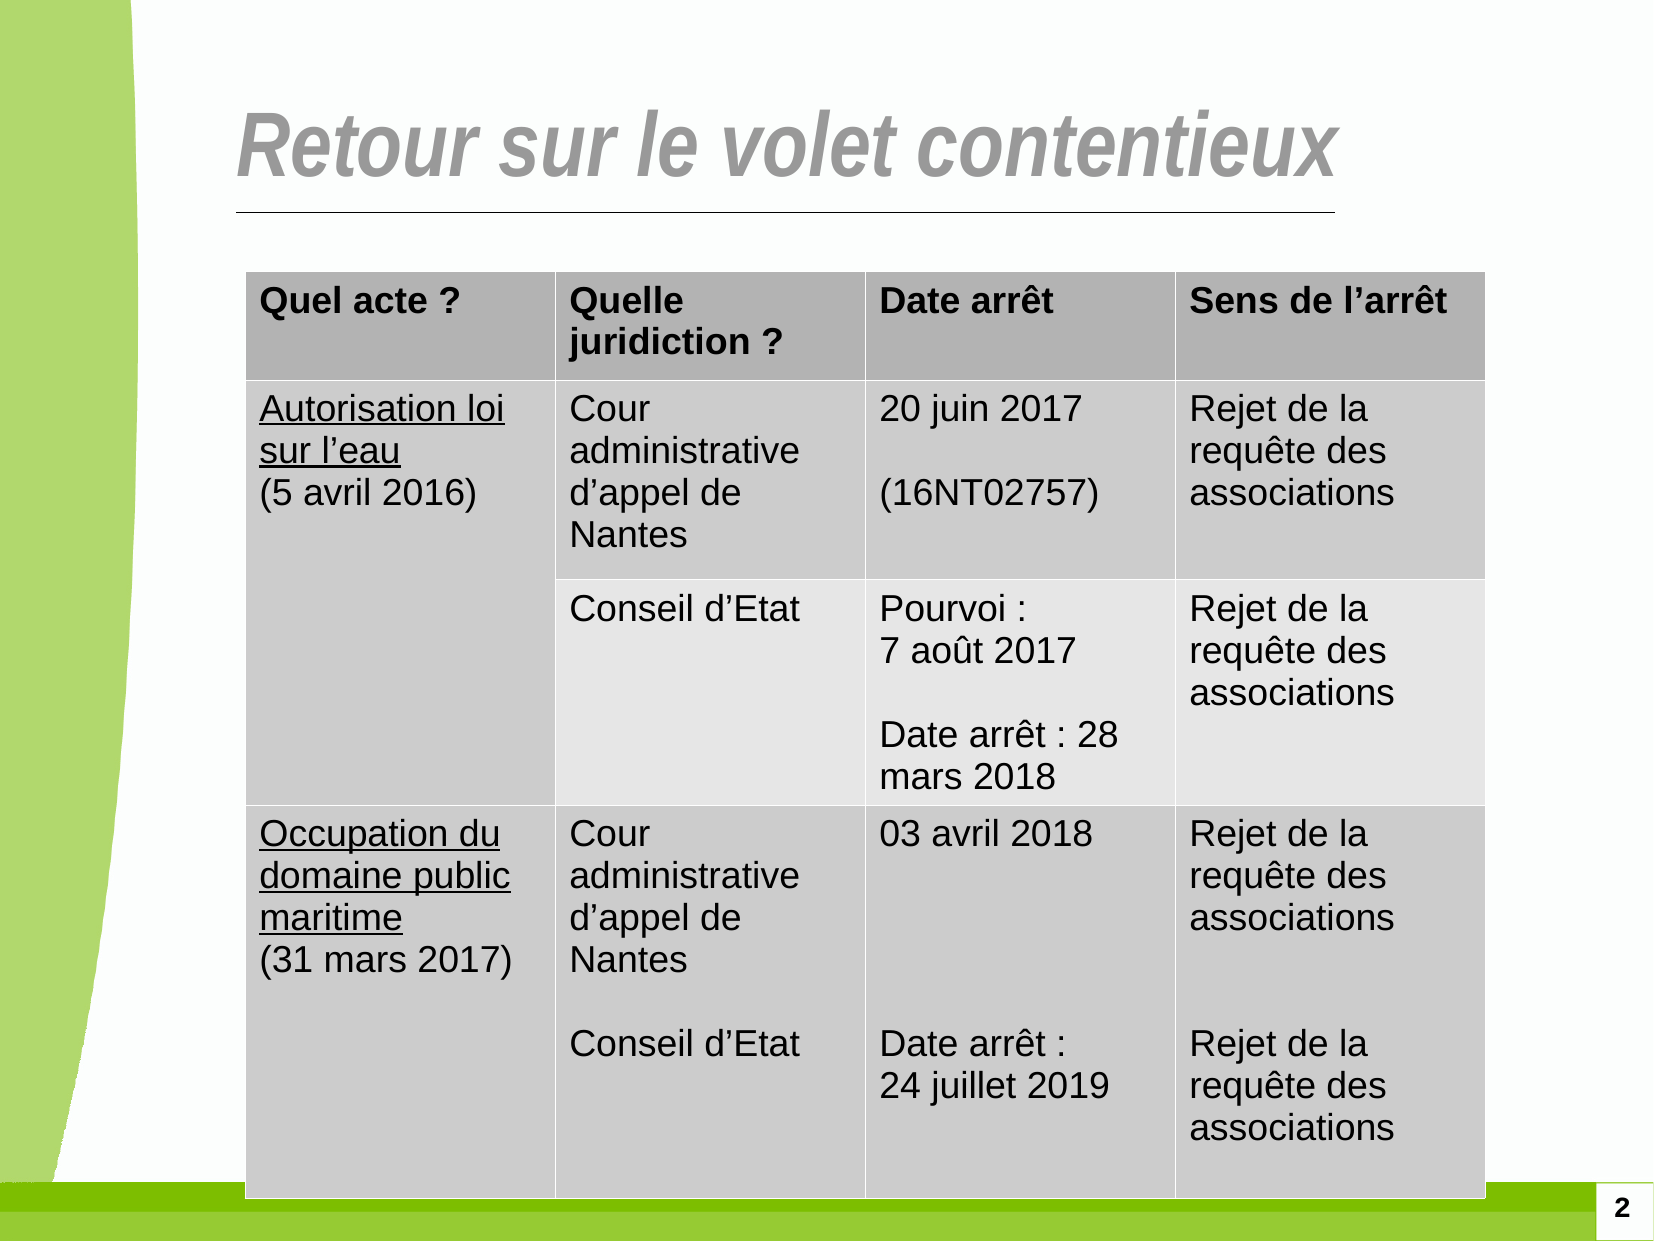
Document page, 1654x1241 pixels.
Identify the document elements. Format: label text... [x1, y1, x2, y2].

table_header Date arrêt [866, 272, 1175, 380]
table_cell 03 avril 2018 Date arrêt : 24 juillet 2019 [866, 806, 1175, 1198]
table_cell Rejet de la requête des associations Rejet de la requête des associations [1176, 806, 1485, 1198]
picture [0, 0, 1654, 1241]
table_cell Pourvoi : 7 août 2017 Date arrêt : 28 mars 2018 [866, 580, 1175, 805]
table_cell Cour administrative d’appel de Nantes Conseil d’Etat [556, 806, 865, 1198]
table_cell 20 juin 2017 (16NT02757) [866, 381, 1175, 579]
table_cell Rejet de la requête des associations [1176, 381, 1485, 579]
table_cell Occupation du domaine public maritime (31 mars 2017) [246, 806, 555, 1198]
table_header Quel acte ? [246, 272, 555, 380]
table_cell Cour administrative d’appel de Nantes [556, 381, 865, 579]
table_cell Conseil d’Etat [556, 580, 865, 805]
table_header Quelle juridiction ? [556, 272, 865, 380]
table_header Sens de l’arrêt [1176, 272, 1485, 380]
table_cell Rejet de la requête des associations [1176, 580, 1485, 805]
table_cell Autorisation loi sur l’eau (5 avril 2016) [246, 381, 555, 805]
title Retour sur le volet contentieux [236, 69, 1447, 218]
